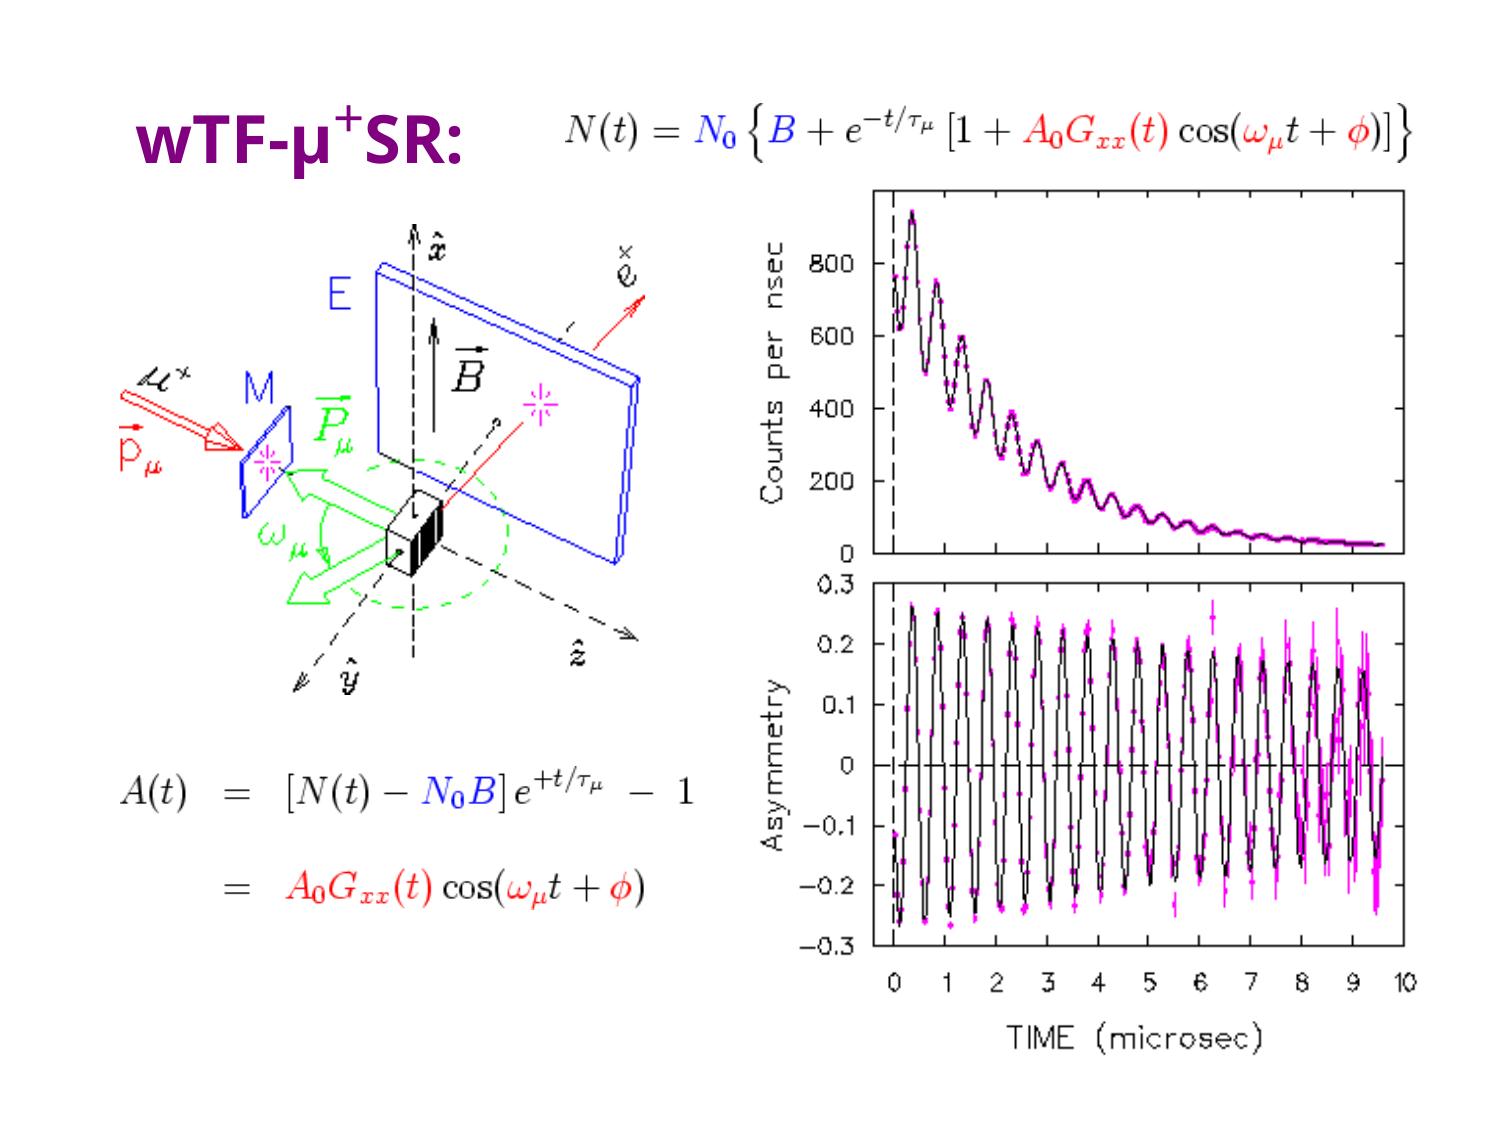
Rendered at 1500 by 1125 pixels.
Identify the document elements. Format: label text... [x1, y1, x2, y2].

picture [565, 103, 1427, 1067]
picture [120, 766, 694, 910]
picture [119, 224, 645, 695]
text_box wTF-µ+SR: [135, 80, 472, 179]
